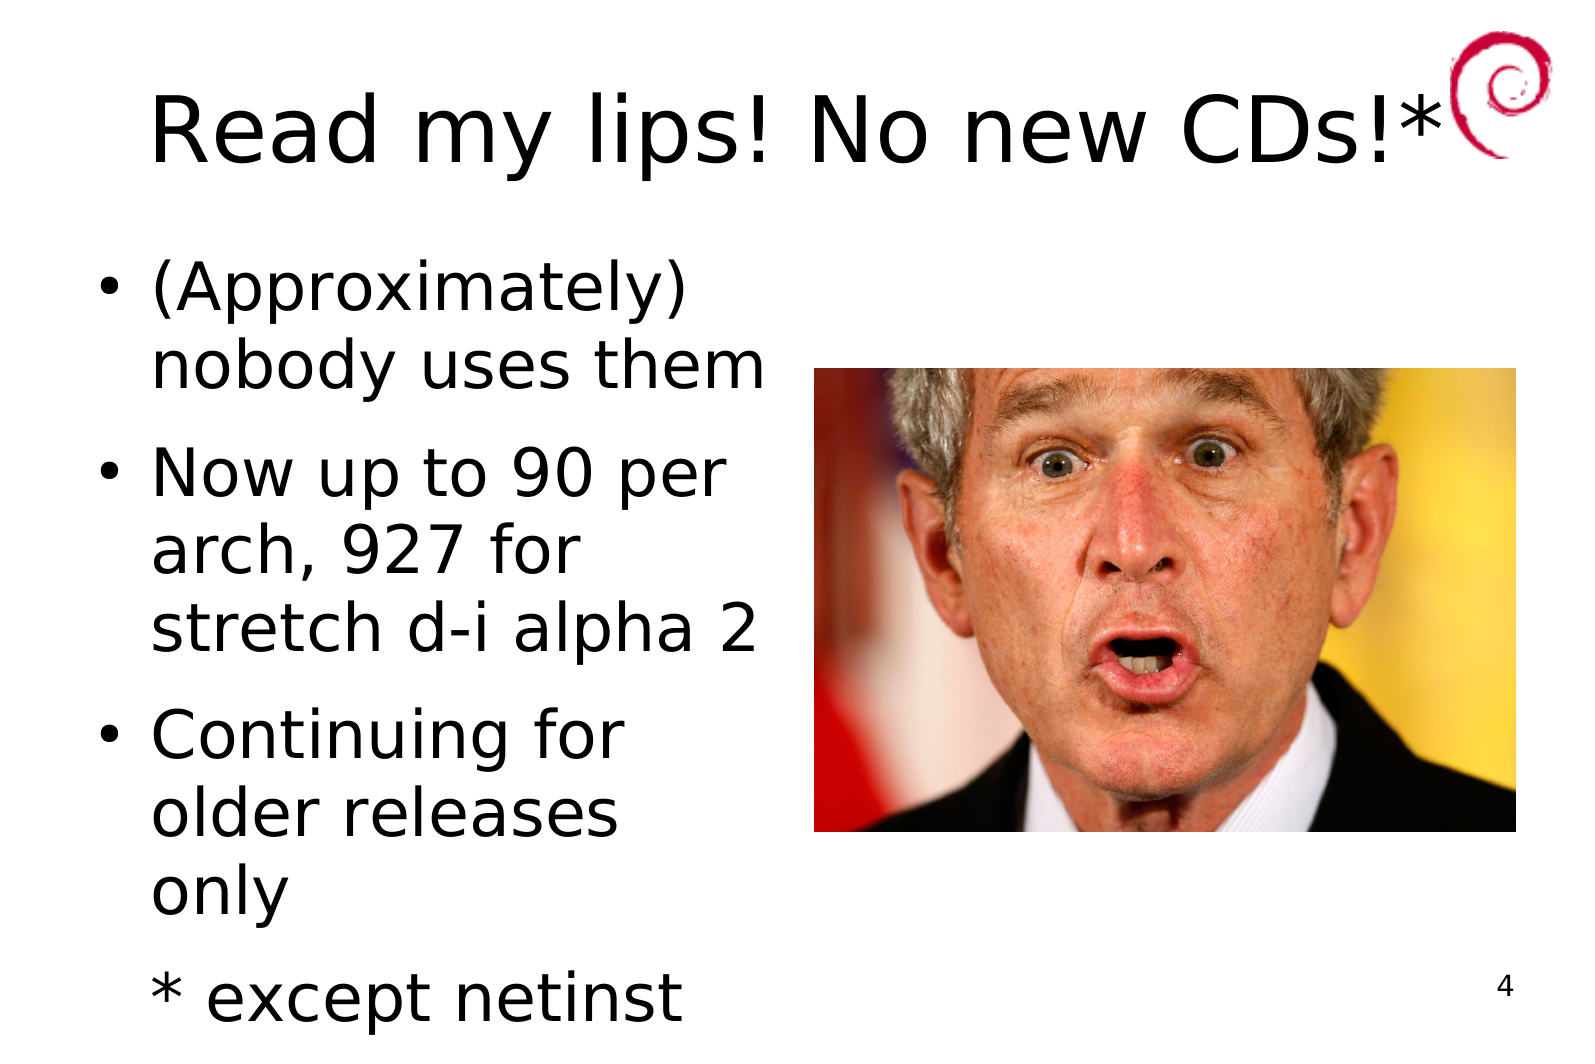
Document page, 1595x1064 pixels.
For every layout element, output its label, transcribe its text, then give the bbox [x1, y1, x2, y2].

picture [814, 249, 1516, 950]
title Read my lips! No new CDs!* [79, 42, 1515, 220]
list (Approximately) nobody uses them Now up to 90 per arch, 927 for stretch d-i alpha 2 Continuing for older releases only * except netinst [79, 248, 780, 1038]
picture [1450, 31, 1555, 159]
